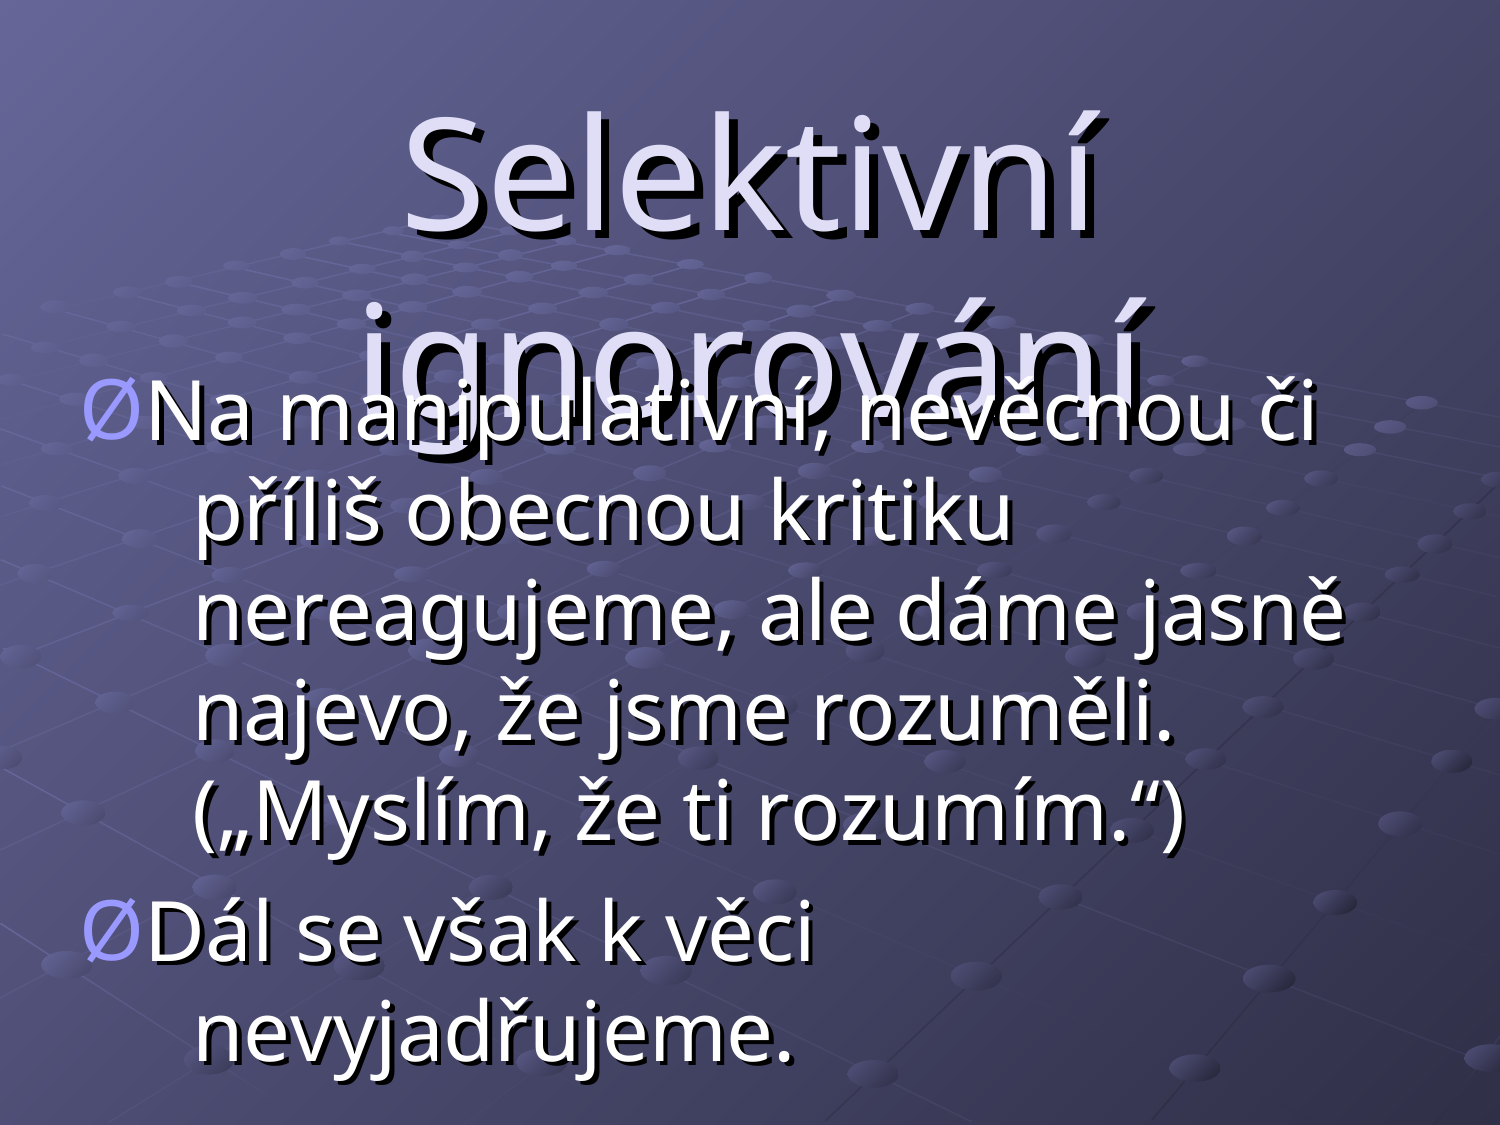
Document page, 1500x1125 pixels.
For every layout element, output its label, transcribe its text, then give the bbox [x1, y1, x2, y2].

title Selektivní ignorování [0, 66, 1500, 254]
list Na manipulativní, nevěcnou či příliš obecnou kritiku nereagujeme, ale dáme jasně najevo, že jsme rozuměli. („Myslím, že ti rozumím.“) Dál se však k věci nevyjadřujeme. [64, 350, 1415, 1094]
